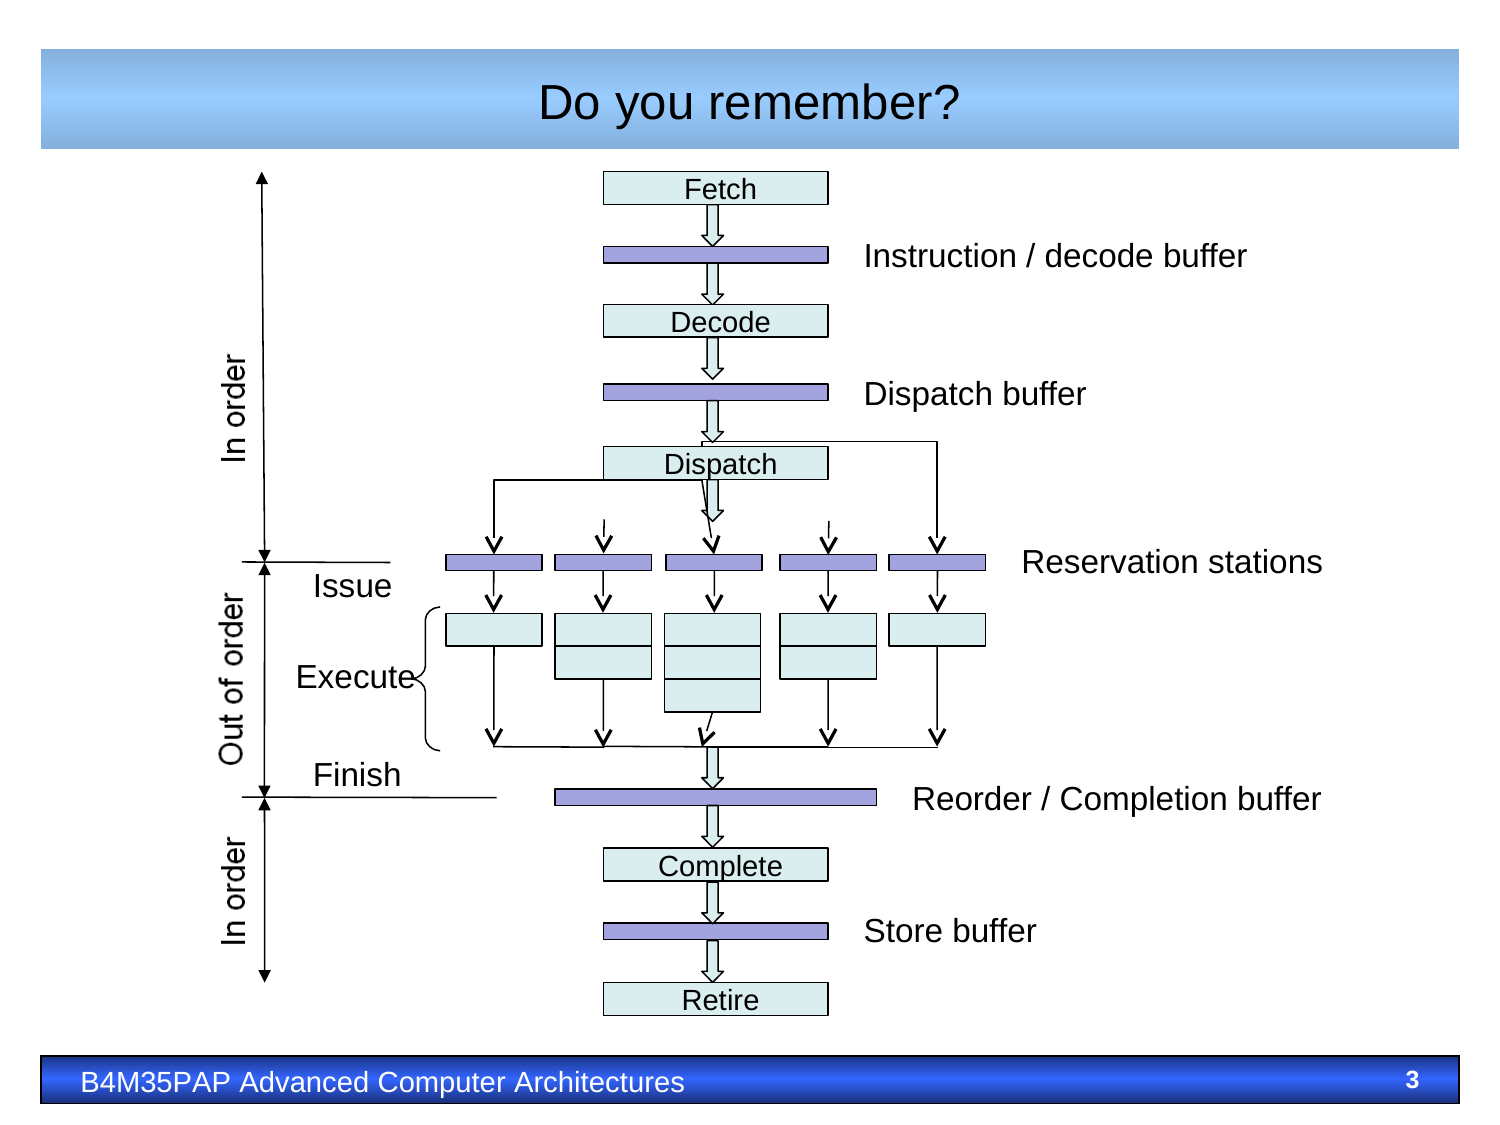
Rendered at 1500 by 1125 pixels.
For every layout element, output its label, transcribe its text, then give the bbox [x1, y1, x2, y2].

text_box Execute [418, 649, 501, 702]
picture [179, 571, 264, 788]
text_box Dispatch [603, 446, 828, 480]
picture [183, 798, 266, 984]
picture [183, 226, 266, 485]
text_box [664, 613, 761, 713]
text_box Complete [603, 848, 828, 882]
text_box Fetch [603, 171, 828, 205]
text_box [707, 480, 724, 522]
text_box Dispatch buffer [828, 366, 1354, 418]
text_box [603, 882, 828, 982]
text_box [445, 613, 543, 646]
text_box [701, 338, 724, 380]
text_box Store buffer [828, 902, 1069, 955]
text_box [603, 384, 828, 442]
text_box Execute [264, 649, 424, 702]
text_box Instruction / decode buffer [828, 227, 1354, 280]
text_box [889, 613, 986, 646]
text_box [445, 554, 543, 571]
text_box Decode [603, 304, 828, 338]
text_box [555, 748, 876, 848]
text_box [555, 613, 652, 679]
text_box [779, 554, 877, 571]
text_box [555, 554, 652, 571]
text_box [603, 205, 828, 304]
title Do you remember? [41, 49, 1459, 149]
text_box Reservation stations [985, 534, 1401, 586]
text_box [889, 554, 985, 571]
text_box Finish [277, 747, 518, 800]
text_box Reorder / Completion buffer [876, 770, 1381, 823]
text_box [665, 554, 763, 571]
text_box Retire [603, 982, 828, 1016]
text_box Issue [277, 558, 518, 610]
text_box [779, 613, 877, 679]
